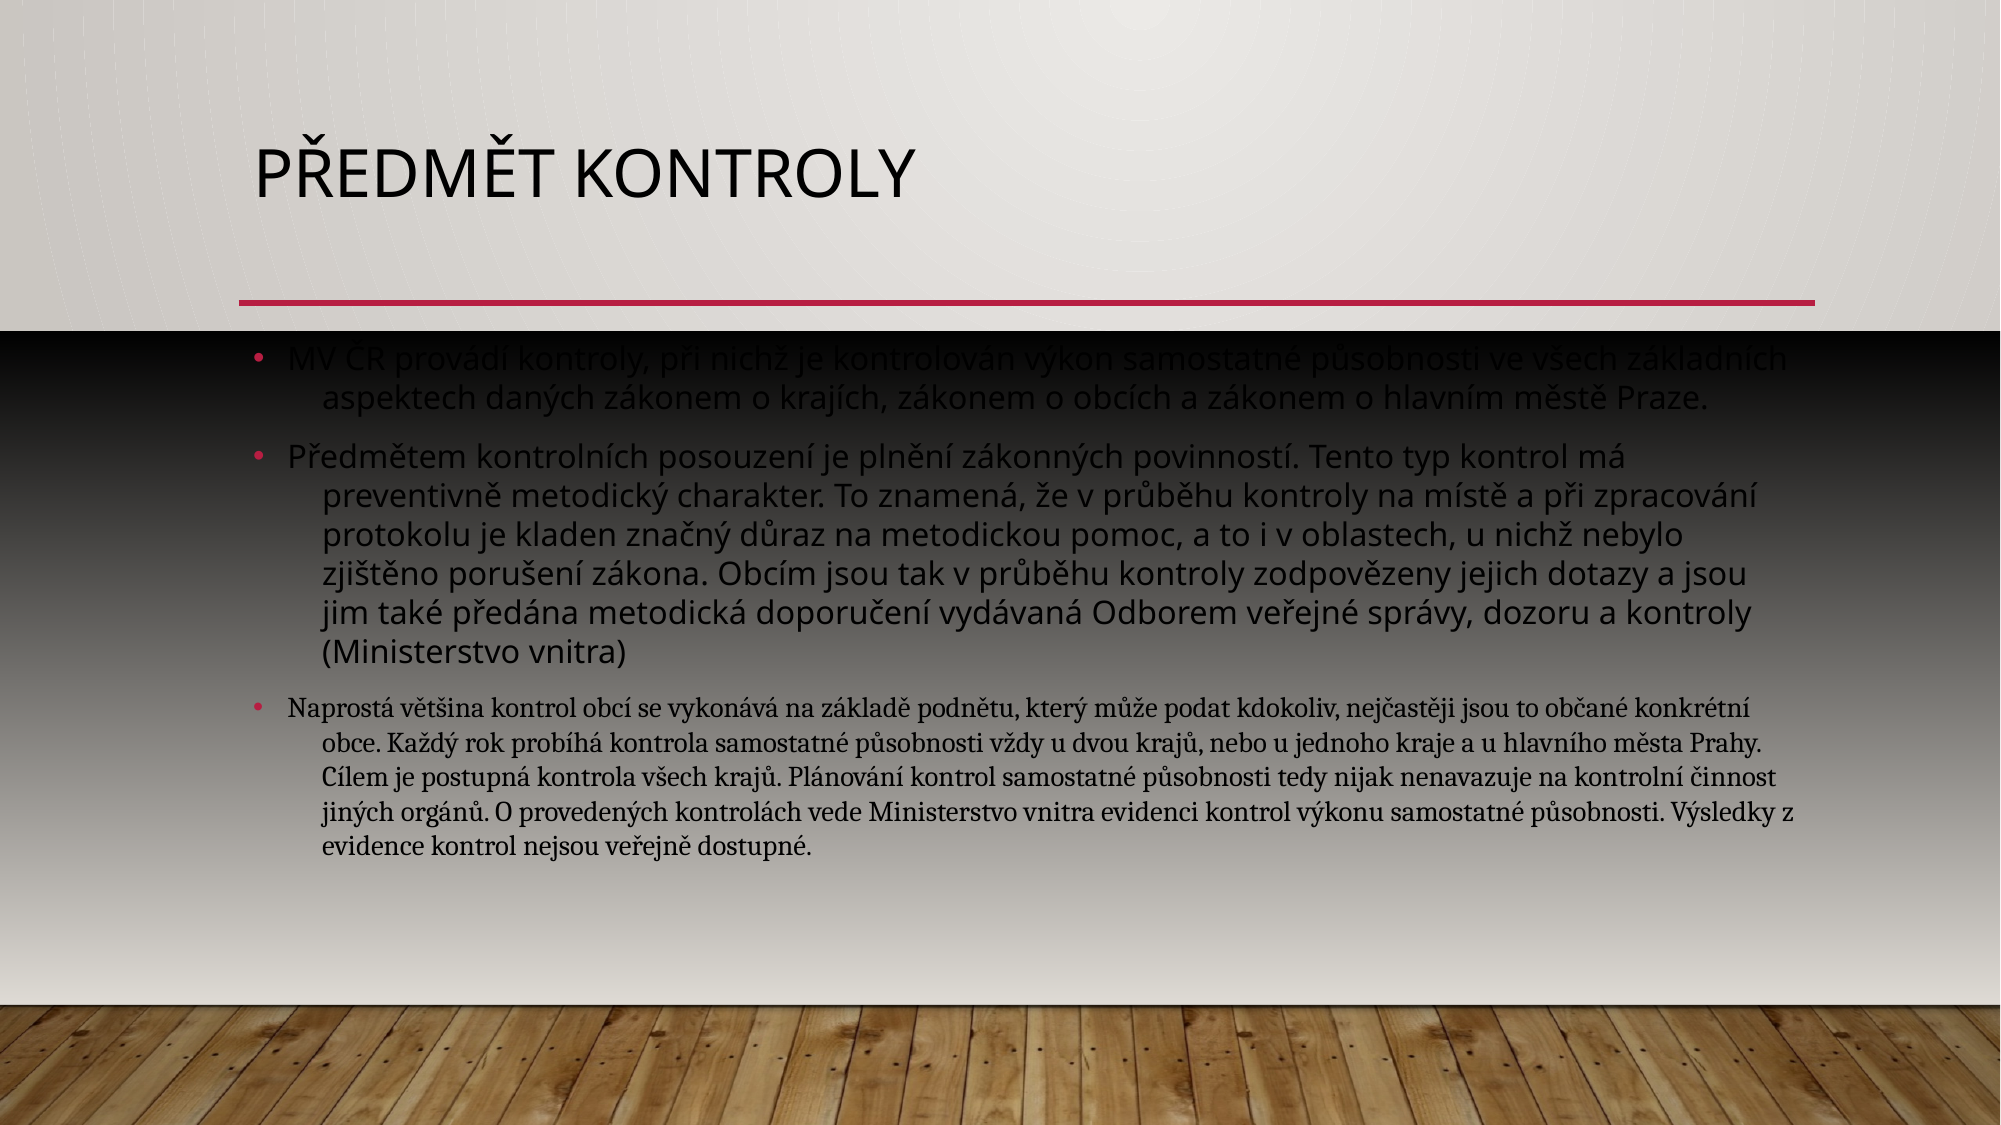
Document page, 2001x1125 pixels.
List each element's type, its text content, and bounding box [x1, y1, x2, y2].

list MV ČR provádí kontroly, při nichž je kontrolován výkon samostatné působnosti ve všech základních aspektech daných zákonem o krajích, zákonem o obcích a zákonem o hlavním městě Praze. Předmětem kontrolních posouzení je plnění zákonných povinností. Tento typ kontrol má preventivně metodický charakter. To znamená, že v průběhu kontroly na místě a při zpracování protokolu je kladen značný důraz na metodickou pomoc, a to i v oblastech, u nichž nebylo zjištěno porušení zákona. Obcím jsou tak v průběhu kontroly zodpovězeny jejich dotazy a jsou jim také předána metodická doporučení vydávaná Odborem veřejné správy, dozoru a kontroly (Ministerstvo vnitra) Naprostá většina kontrol obcí se vykonává na základě podnětu, který může podat kdokoliv, nejčastěji jsou to občané konkrétní obce. Každý rok probíhá kontrola samostatné působnosti vždy u dvou krajů, nebo u jednoho kraje a u hlavního města Prahy. Cílem je postupná kontrola všech krajů. Plánování kontrol samostatné působnosti tedy nijak nenavazuje na kontrolní činnost jiných orgánů. O provedených kontrolách vede Ministerstvo vnitra evidenci kontrol výkonu samostatné působnosti. Výsledky z evidence kontrol nejsou veřejně dostupné. [238, 330, 1814, 897]
title Předmět kontroly [238, 131, 1814, 305]
